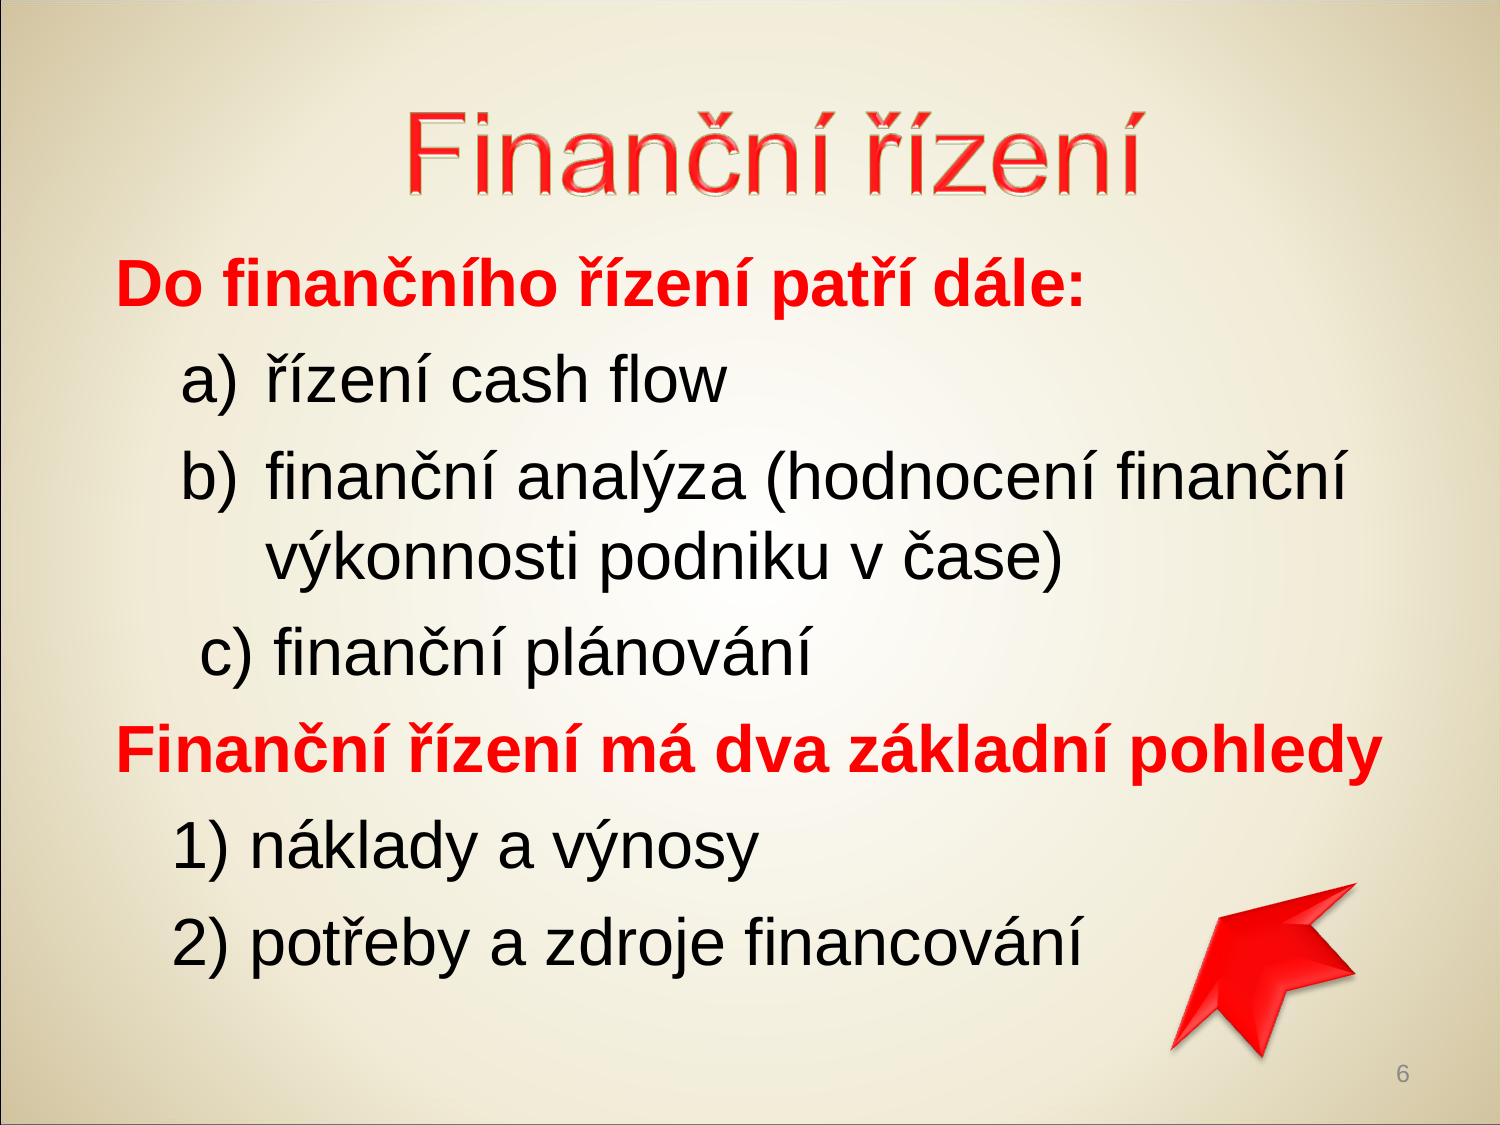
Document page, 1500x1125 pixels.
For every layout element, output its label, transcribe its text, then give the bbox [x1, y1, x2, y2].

picture [0, 0, 1500, 1125]
list Do finančního řízení patří dále: řízení cash flow finanční analýza (hodnocení finanční výkonnosti podniku v čase) c) finanční plánování Finanční řízení má dva základní pohledy 1) náklady a výnosy 2) potřeby a zdroje financování [100, 231, 1437, 1084]
text_box <číslo> [1074, 1042, 1426, 1103]
